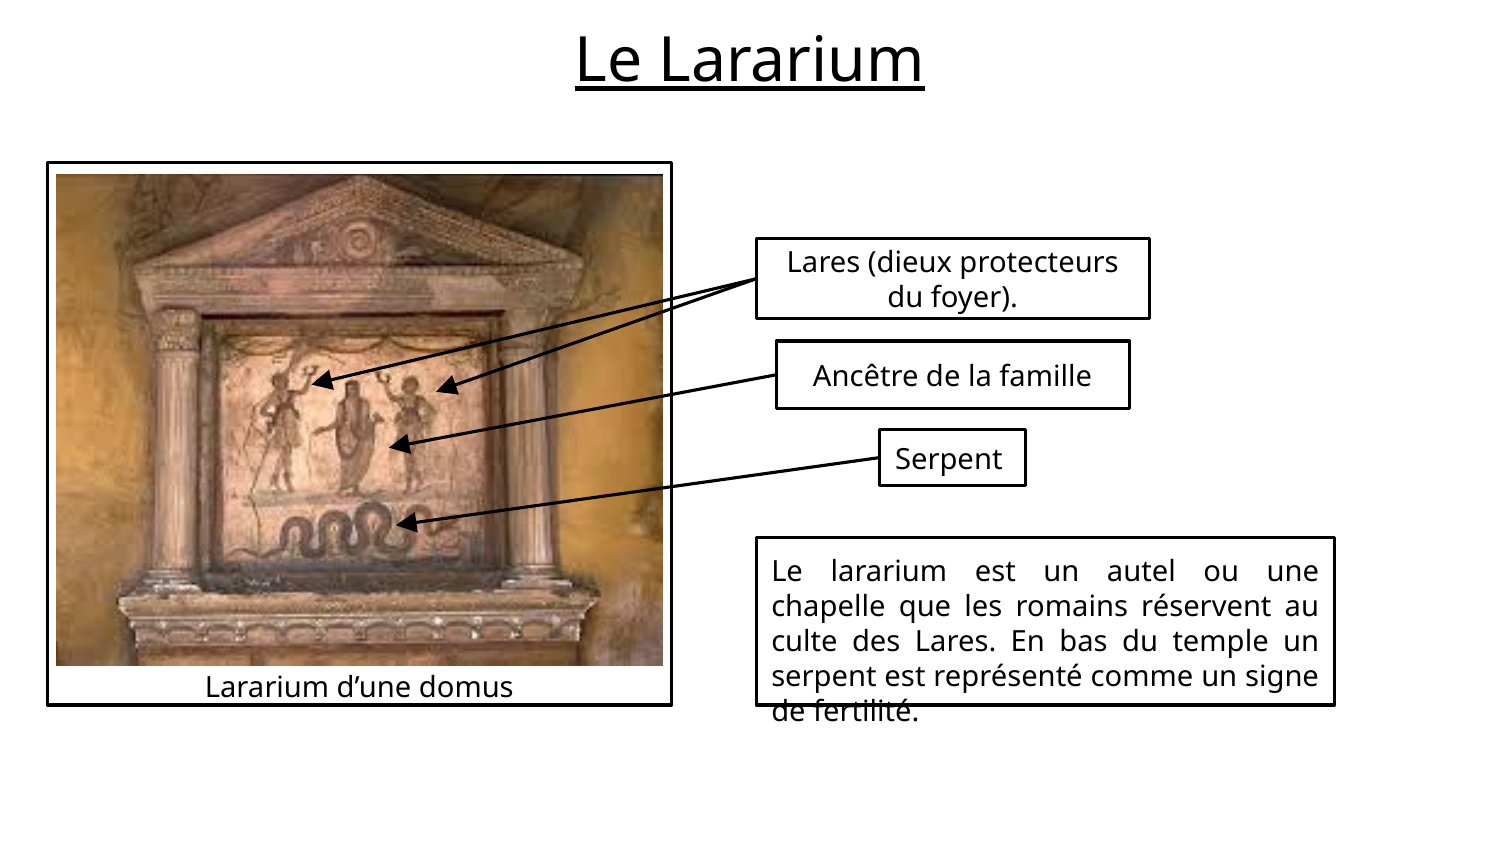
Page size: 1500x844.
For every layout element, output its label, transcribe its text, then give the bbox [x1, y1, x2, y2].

text_box Le Lararium [246, 12, 1254, 93]
text_box Le lararium est un autel ou une chapelle que les romains réservent au culte des Lares. En bas du temple un serpent est représenté comme un signe de fertilité. [756, 537, 1335, 705]
text_box Serpent [879, 429, 1026, 486]
picture [56, 174, 663, 652]
text_box Ancêtre de la famille [776, 340, 1130, 409]
text_box Lares (dieux protecteurs du foyer). [756, 238, 1150, 319]
text_box Lararium d’une domus [47, 652, 672, 695]
